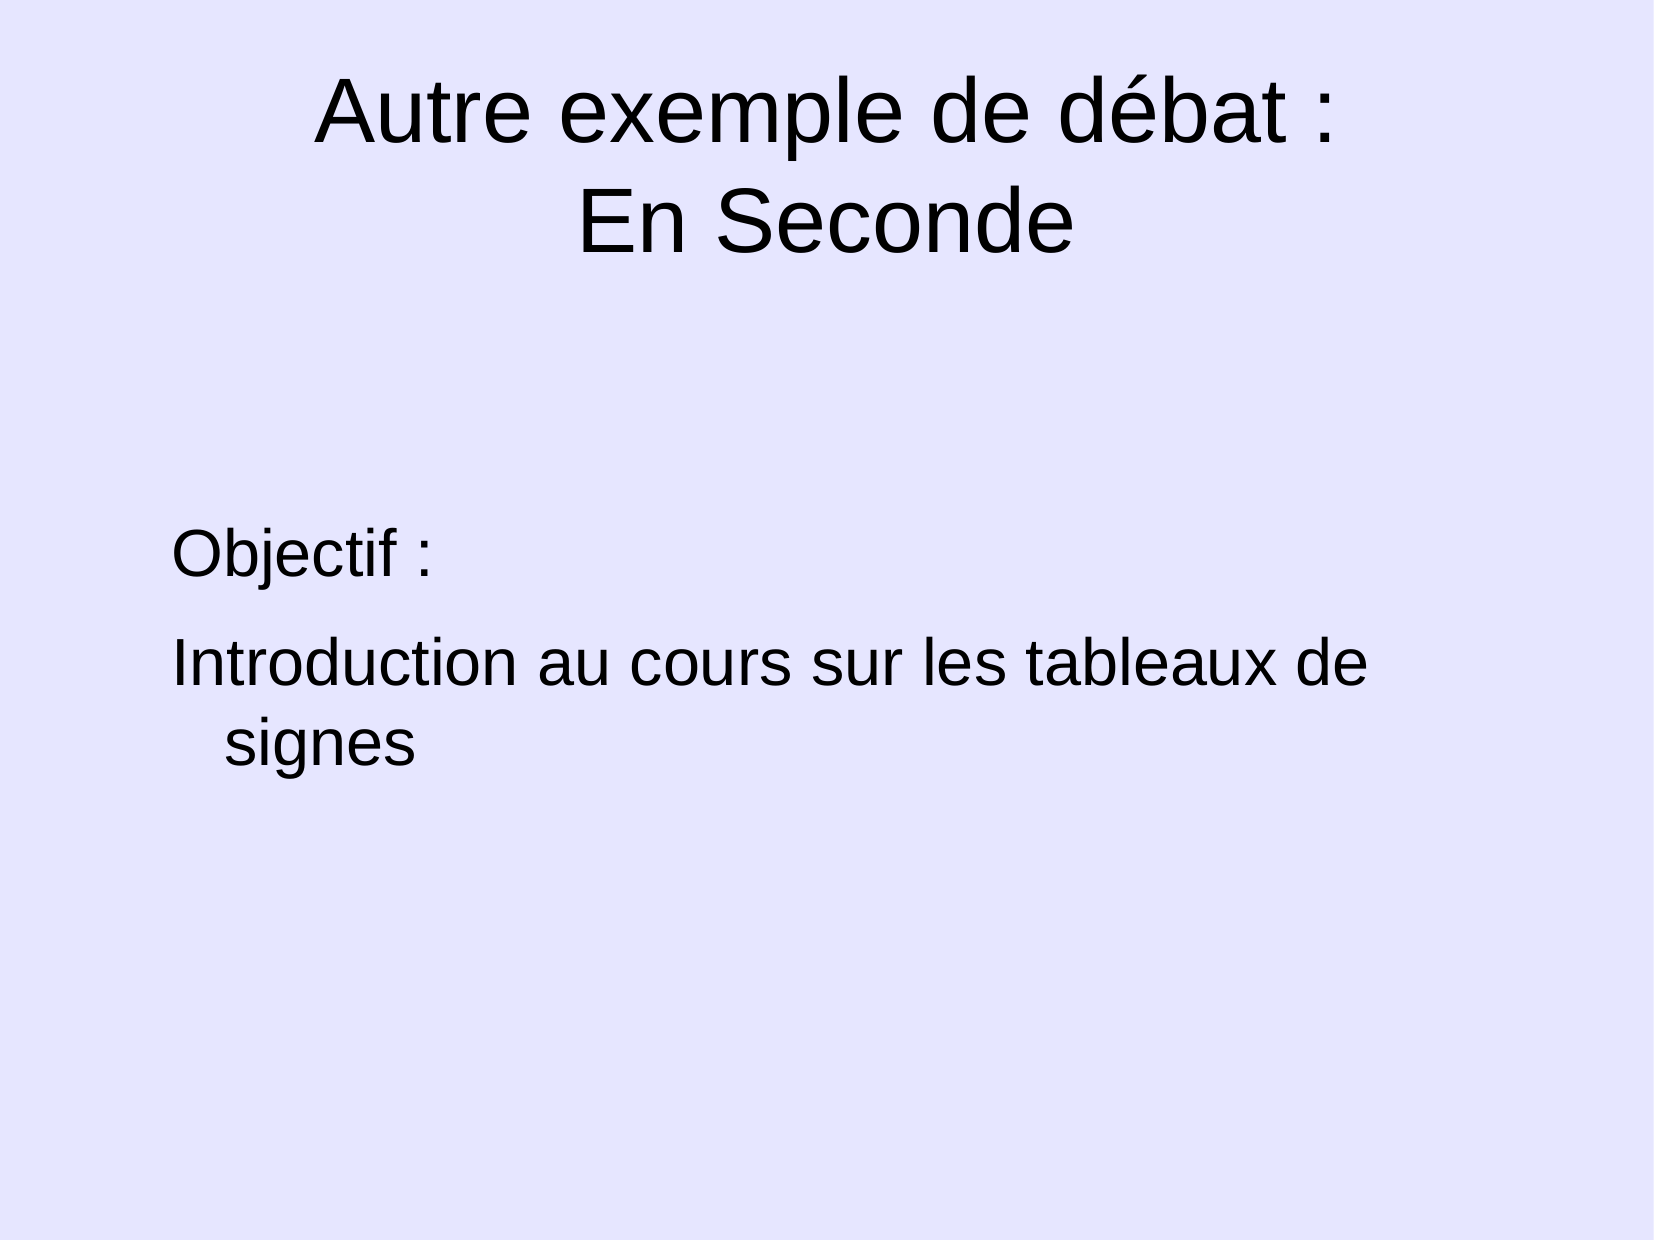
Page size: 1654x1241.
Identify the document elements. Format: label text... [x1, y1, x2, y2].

list Objectif : Introduction au cours sur les tableaux de signes [82, 290, 1571, 1094]
title Autre exemple de débat : En Seconde [82, 50, 1571, 256]
